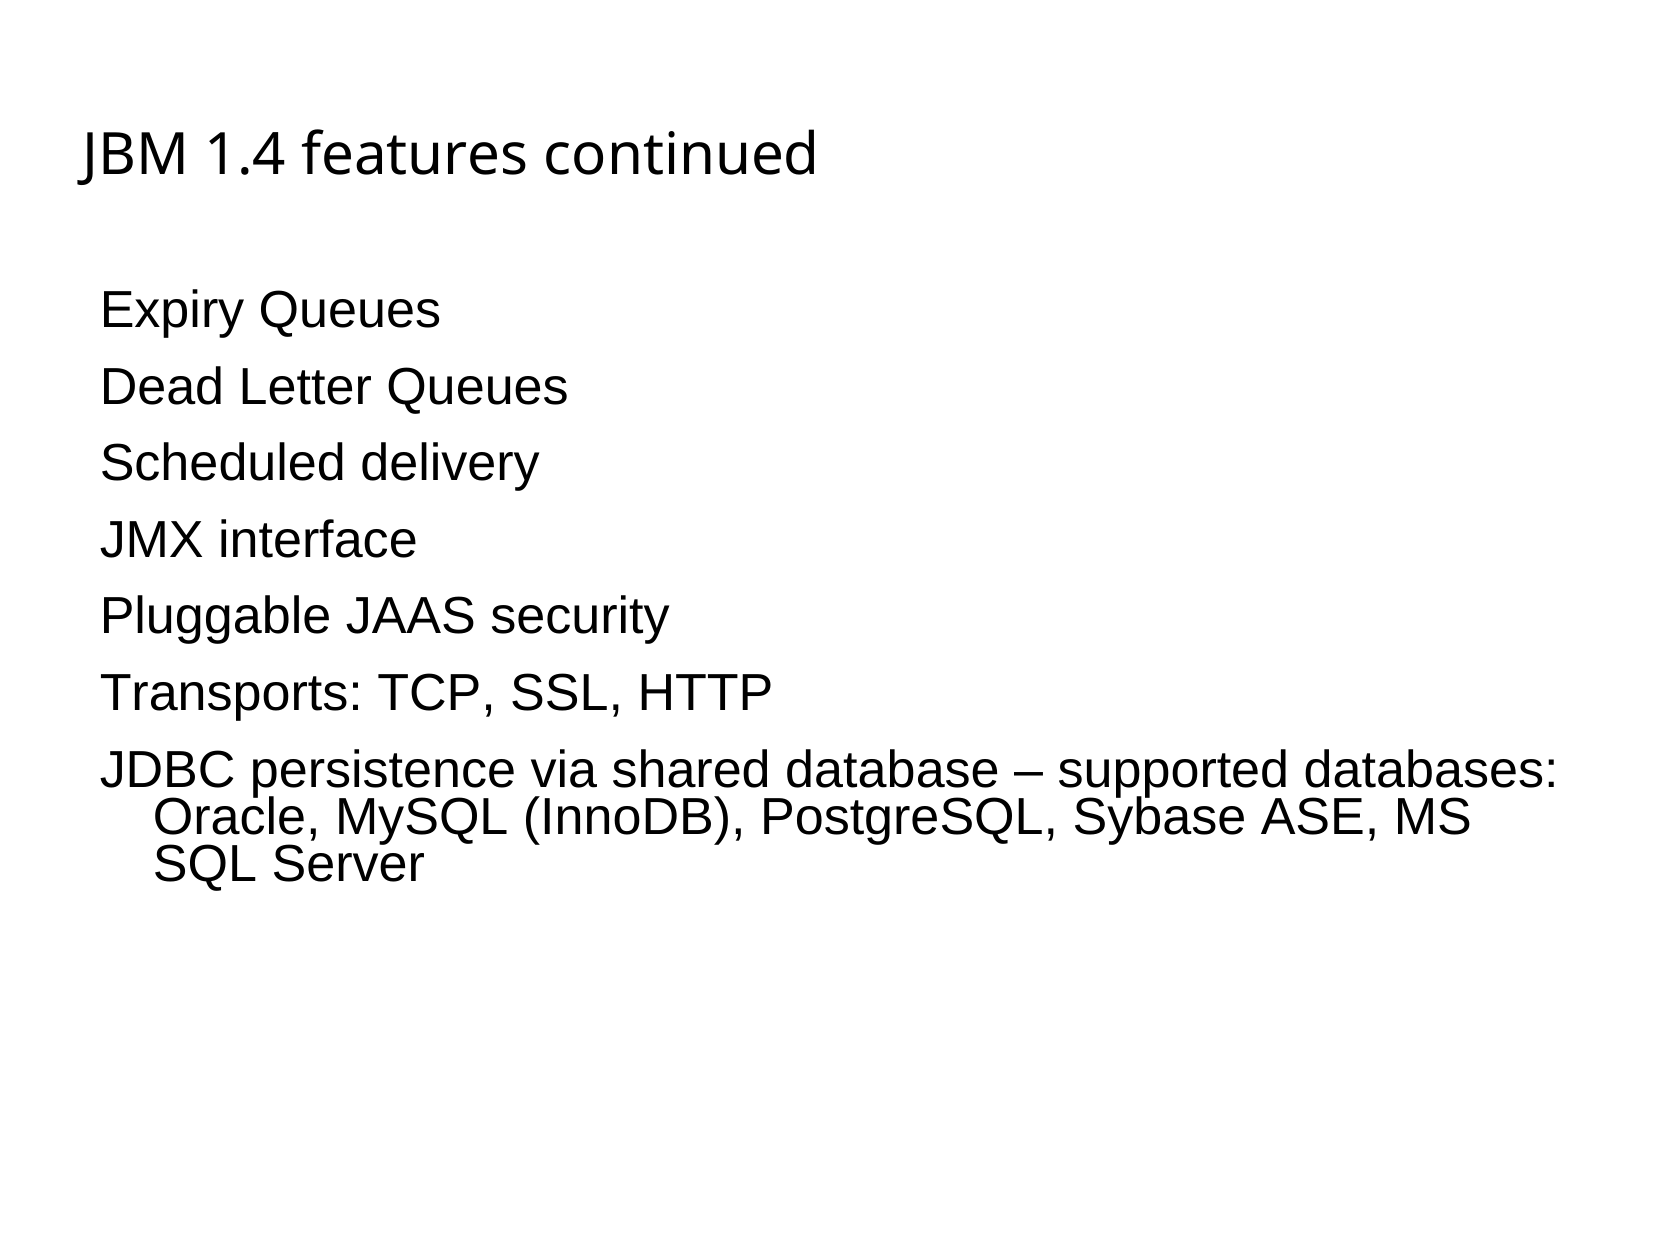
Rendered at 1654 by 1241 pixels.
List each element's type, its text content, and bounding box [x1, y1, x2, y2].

list Expiry Queues Dead Letter Queues Scheduled delivery JMX interface Pluggable JAAS security Transports: TCP, SSL, HTTP JDBC persistence via shared database – supported databases: Oracle, MySQL (InnoDB), PostgreSQL, Sybase ASE, MS SQL Server [82, 290, 1571, 1094]
title JBM 1.4 features continued [82, 56, 1571, 249]
